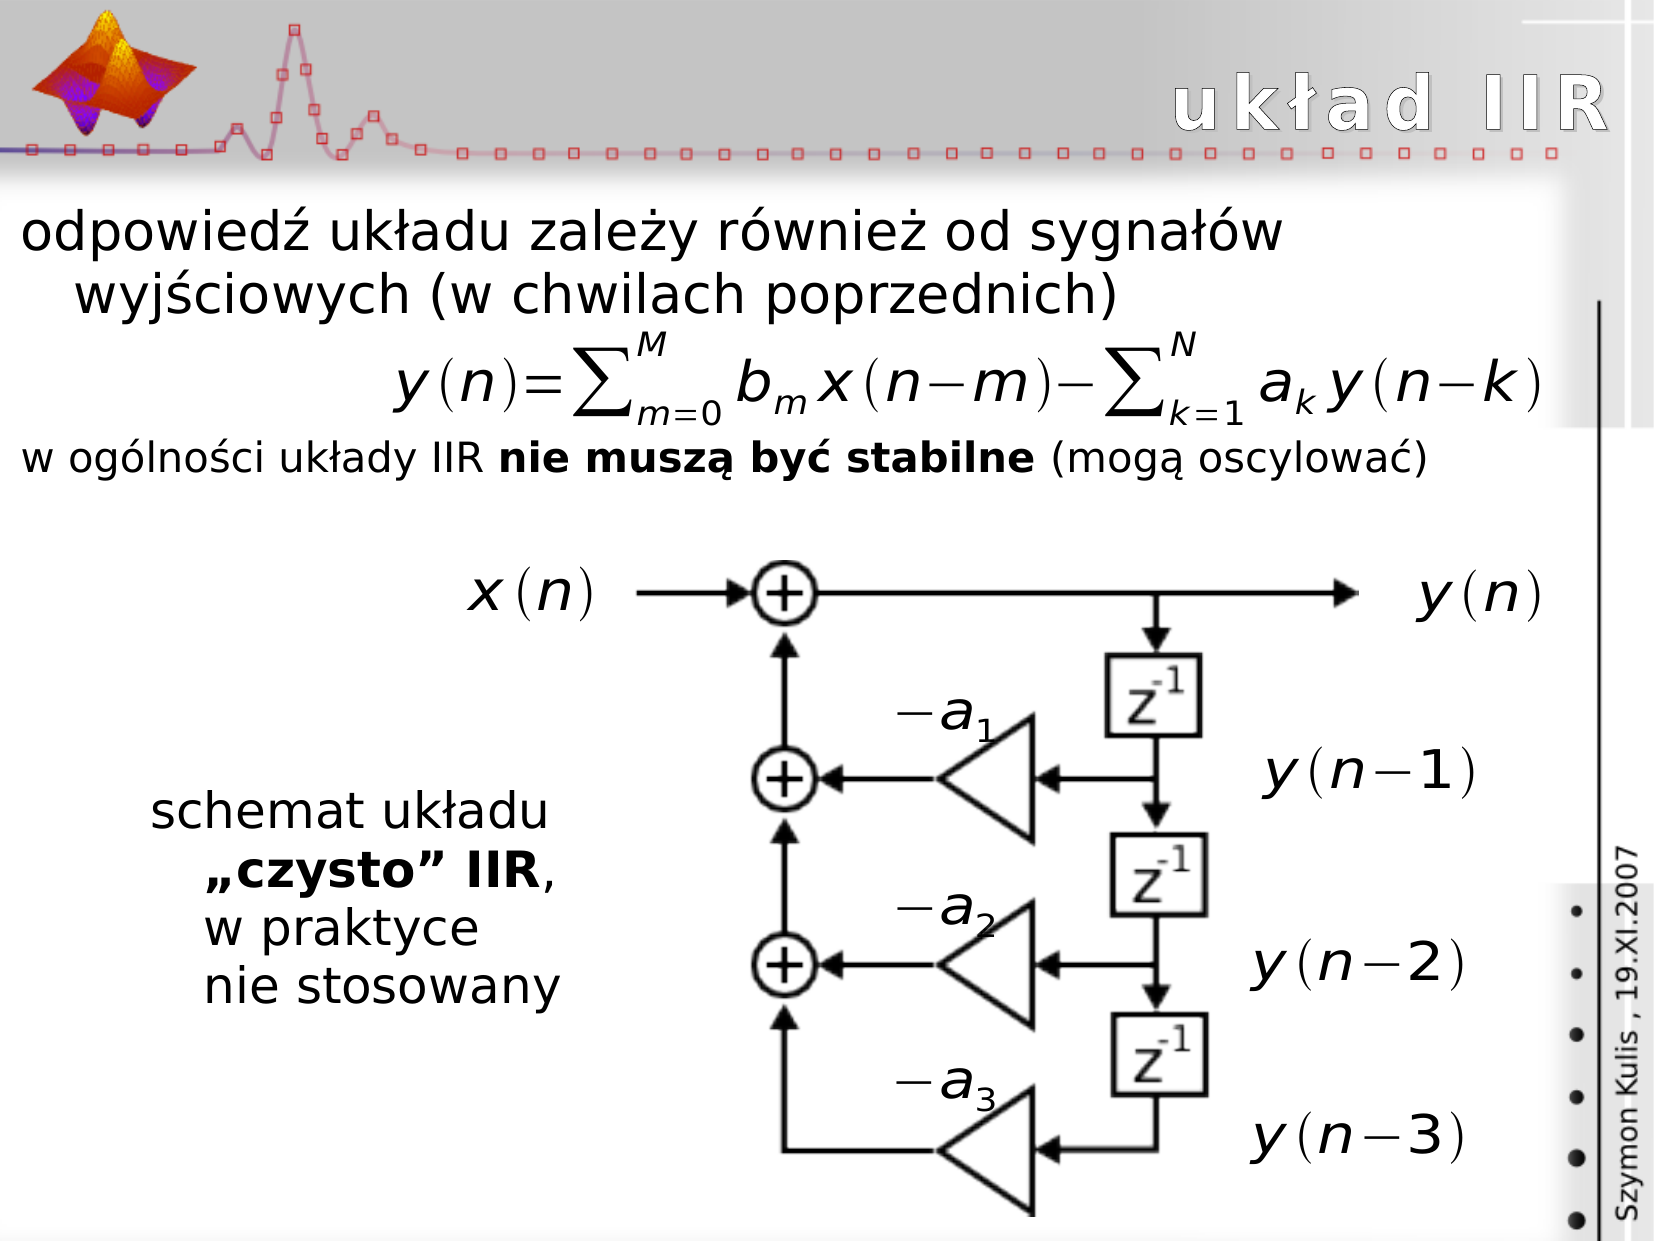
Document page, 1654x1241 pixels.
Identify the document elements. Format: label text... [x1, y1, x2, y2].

chart [1405, 561, 1551, 625]
title układ IIR [59, 29, 1610, 178]
list odpowiedź układu zależy również od sygnałów wyjściowych (w chwilach poprzednich) w ogólności układy IIR nie muszą być stabilne (mogą oscylować) [3, 200, 1492, 576]
list schemat układu „czysto” IIR, w praktyce nie stosowany [132, 782, 677, 1063]
chart [383, 324, 1551, 433]
picture [0, 0, 1654, 1241]
chart [1359, 1103, 1474, 1167]
chart [457, 561, 603, 625]
chart [1359, 738, 1485, 802]
chart [1359, 930, 1474, 994]
